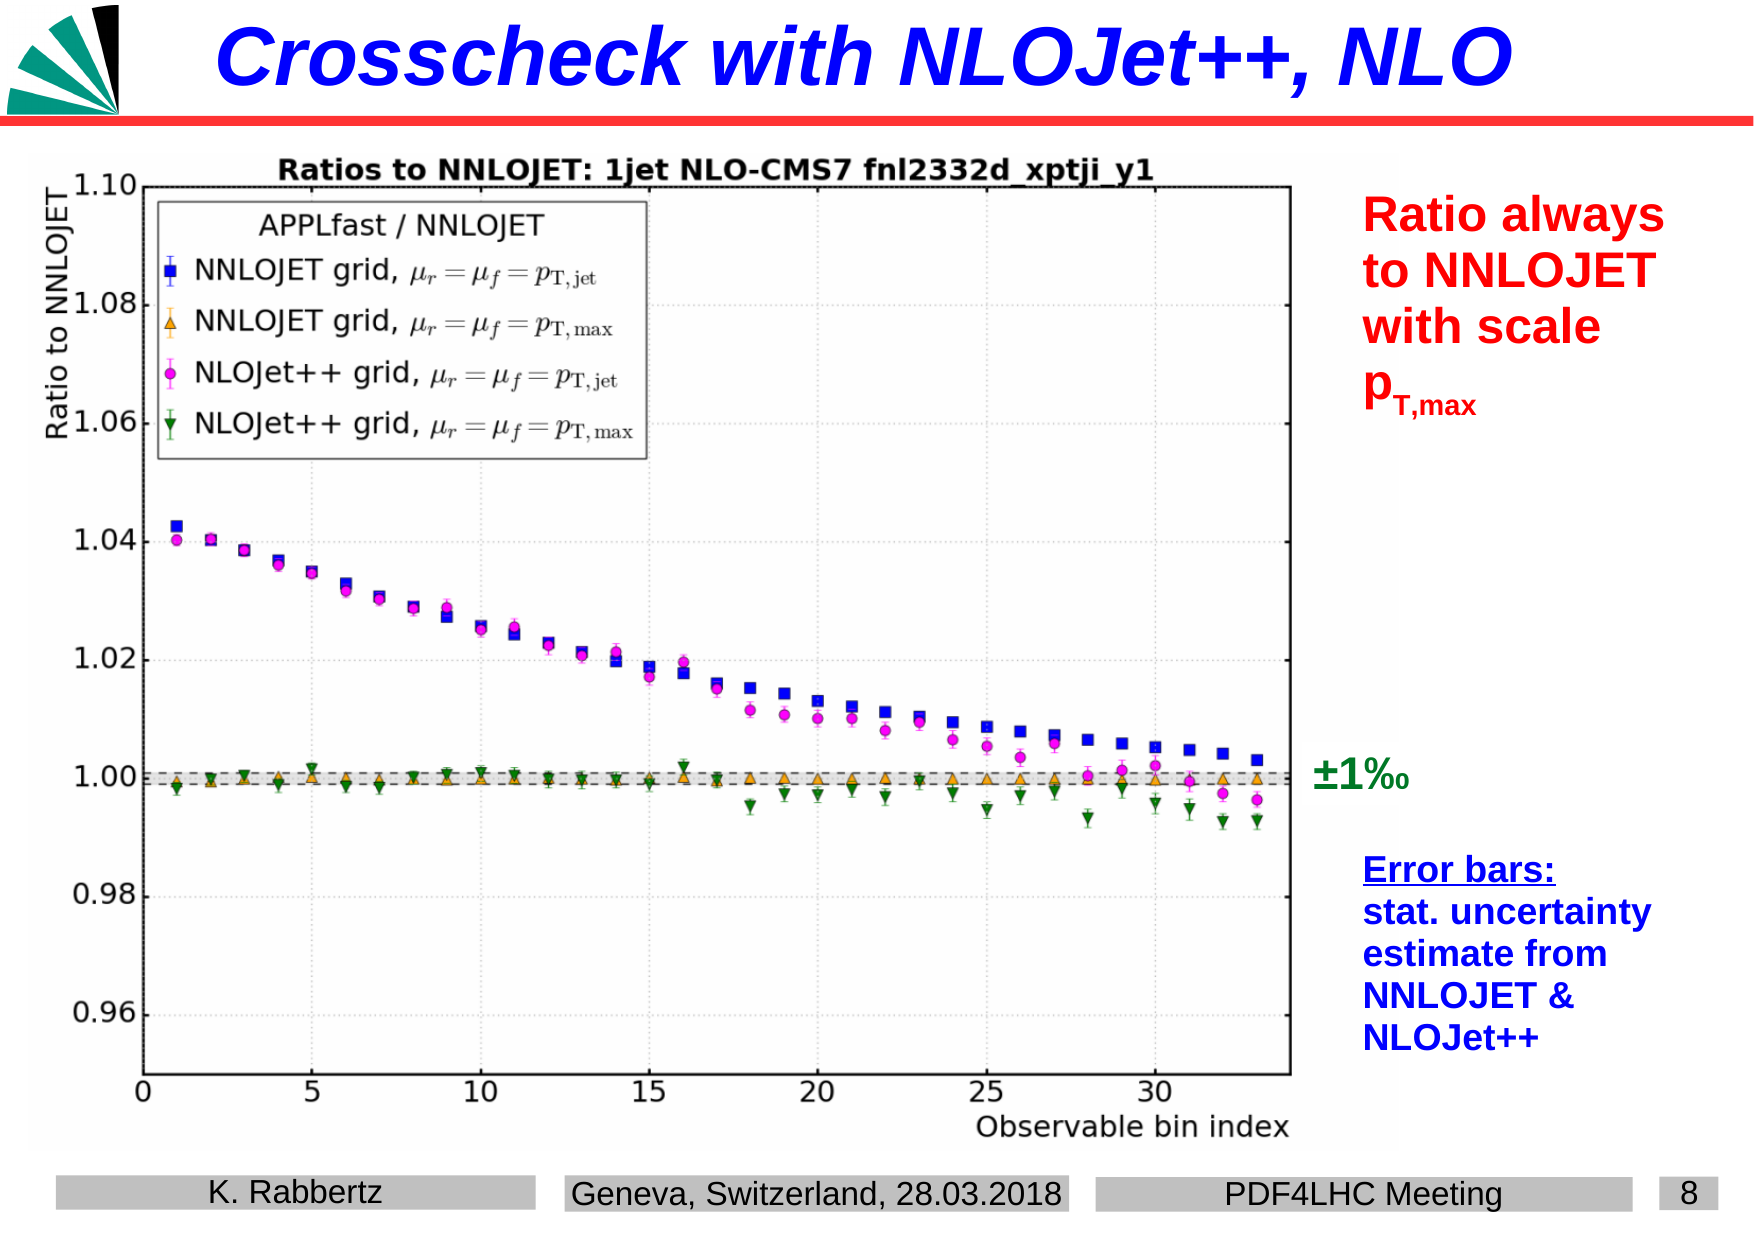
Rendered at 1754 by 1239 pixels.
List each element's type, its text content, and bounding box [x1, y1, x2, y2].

picture [28, 153, 1399, 1151]
text_box Error bars: stat. uncertainty estimate from NNLOJET & NLOJet++ [1350, 842, 1689, 1069]
text_box ±1‰ [1301, 741, 1423, 805]
text_box Ratio always to NNLOJET with scale pT,max [1350, 180, 1689, 428]
title Crosscheck with NLOJet++, NLO [123, 0, 1606, 114]
picture [7, 5, 119, 116]
